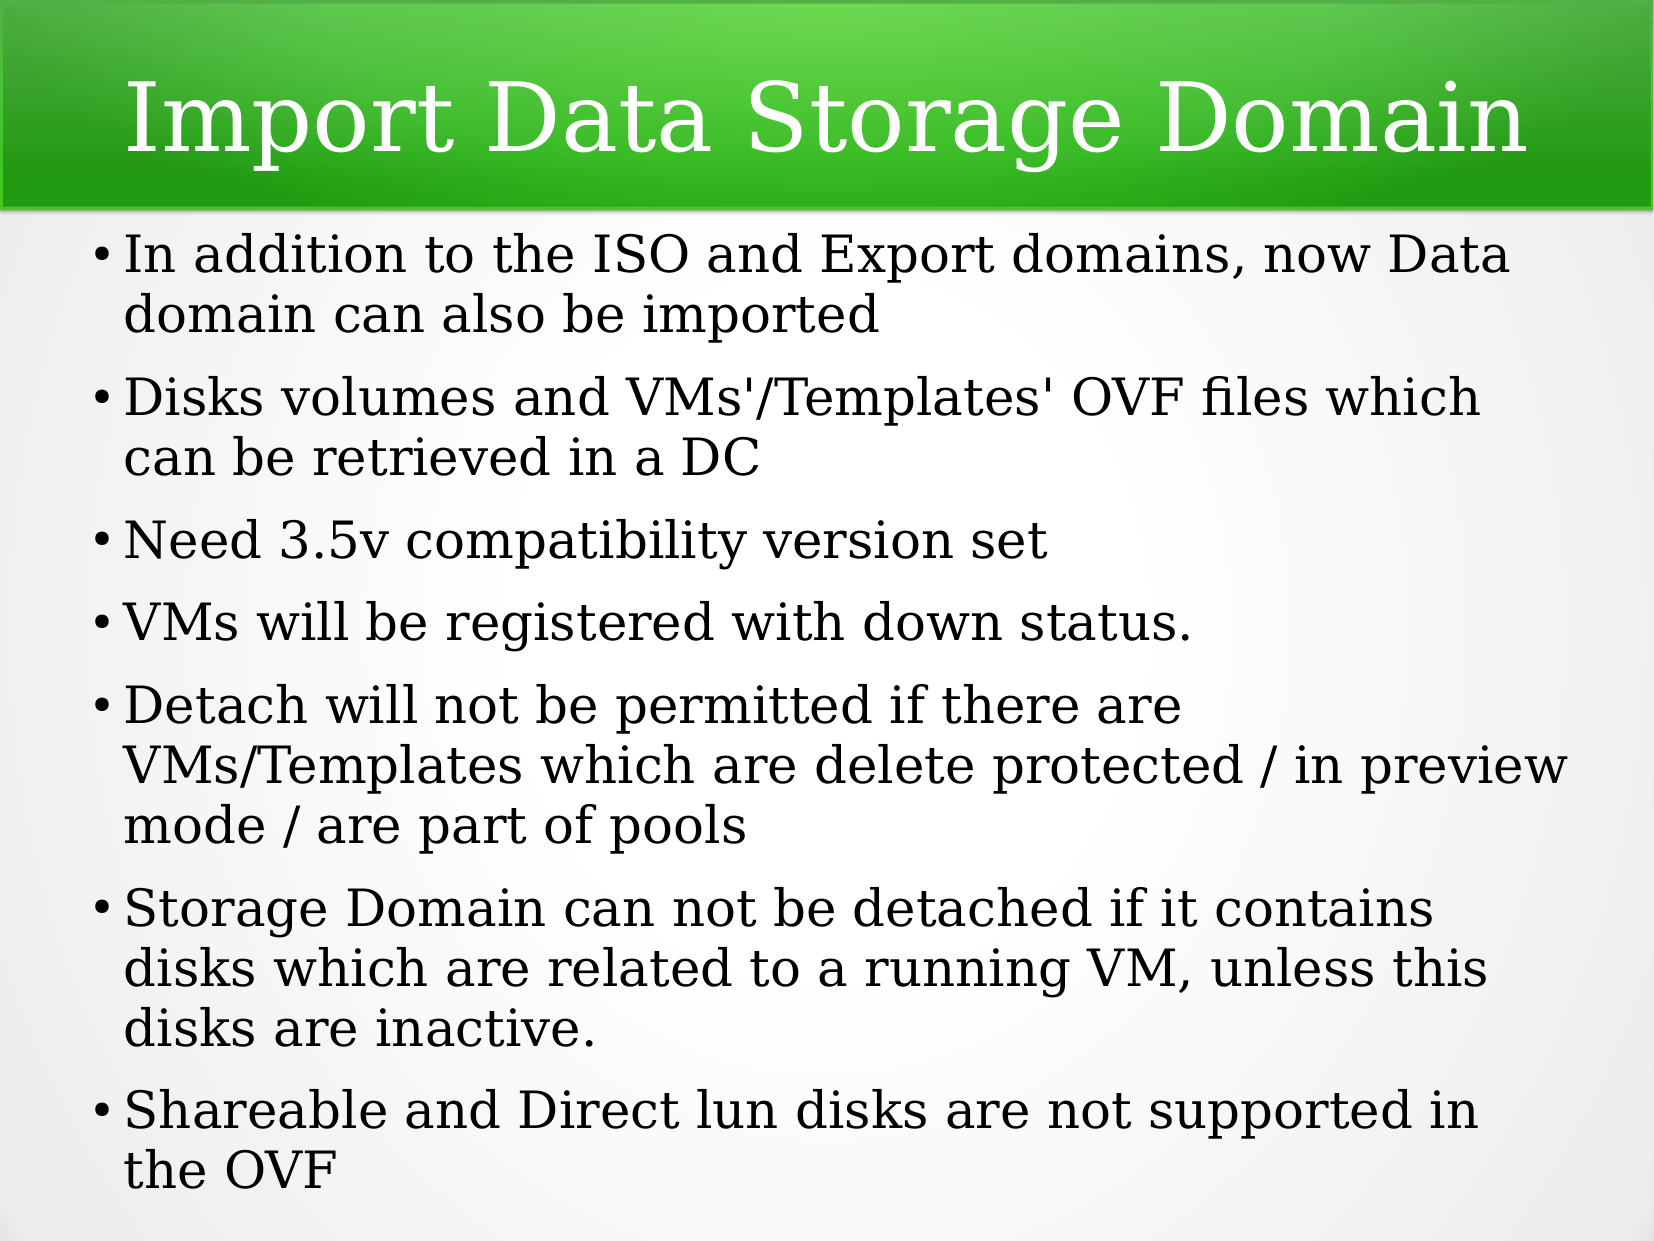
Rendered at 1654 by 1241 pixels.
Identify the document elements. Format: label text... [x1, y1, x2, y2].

list In addition to the ISO and Export domains, now Data domain can also be imported Disks volumes and VMs'/Templates' OVF files which can be retrieved in a DC Need 3.5v compatibility version set VMs will be registered with down status. Detach will not be permitted if there are VMs/Templates which are delete protected / in preview mode / are part of pools Storage Domain can not be detached if it contains disks which are related to a running VM, unless this disks are inactive. Shareable and Direct lun disks are not supported in the OVF [82, 225, 1571, 1216]
title Import Data Storage Domain [82, 47, 1571, 189]
